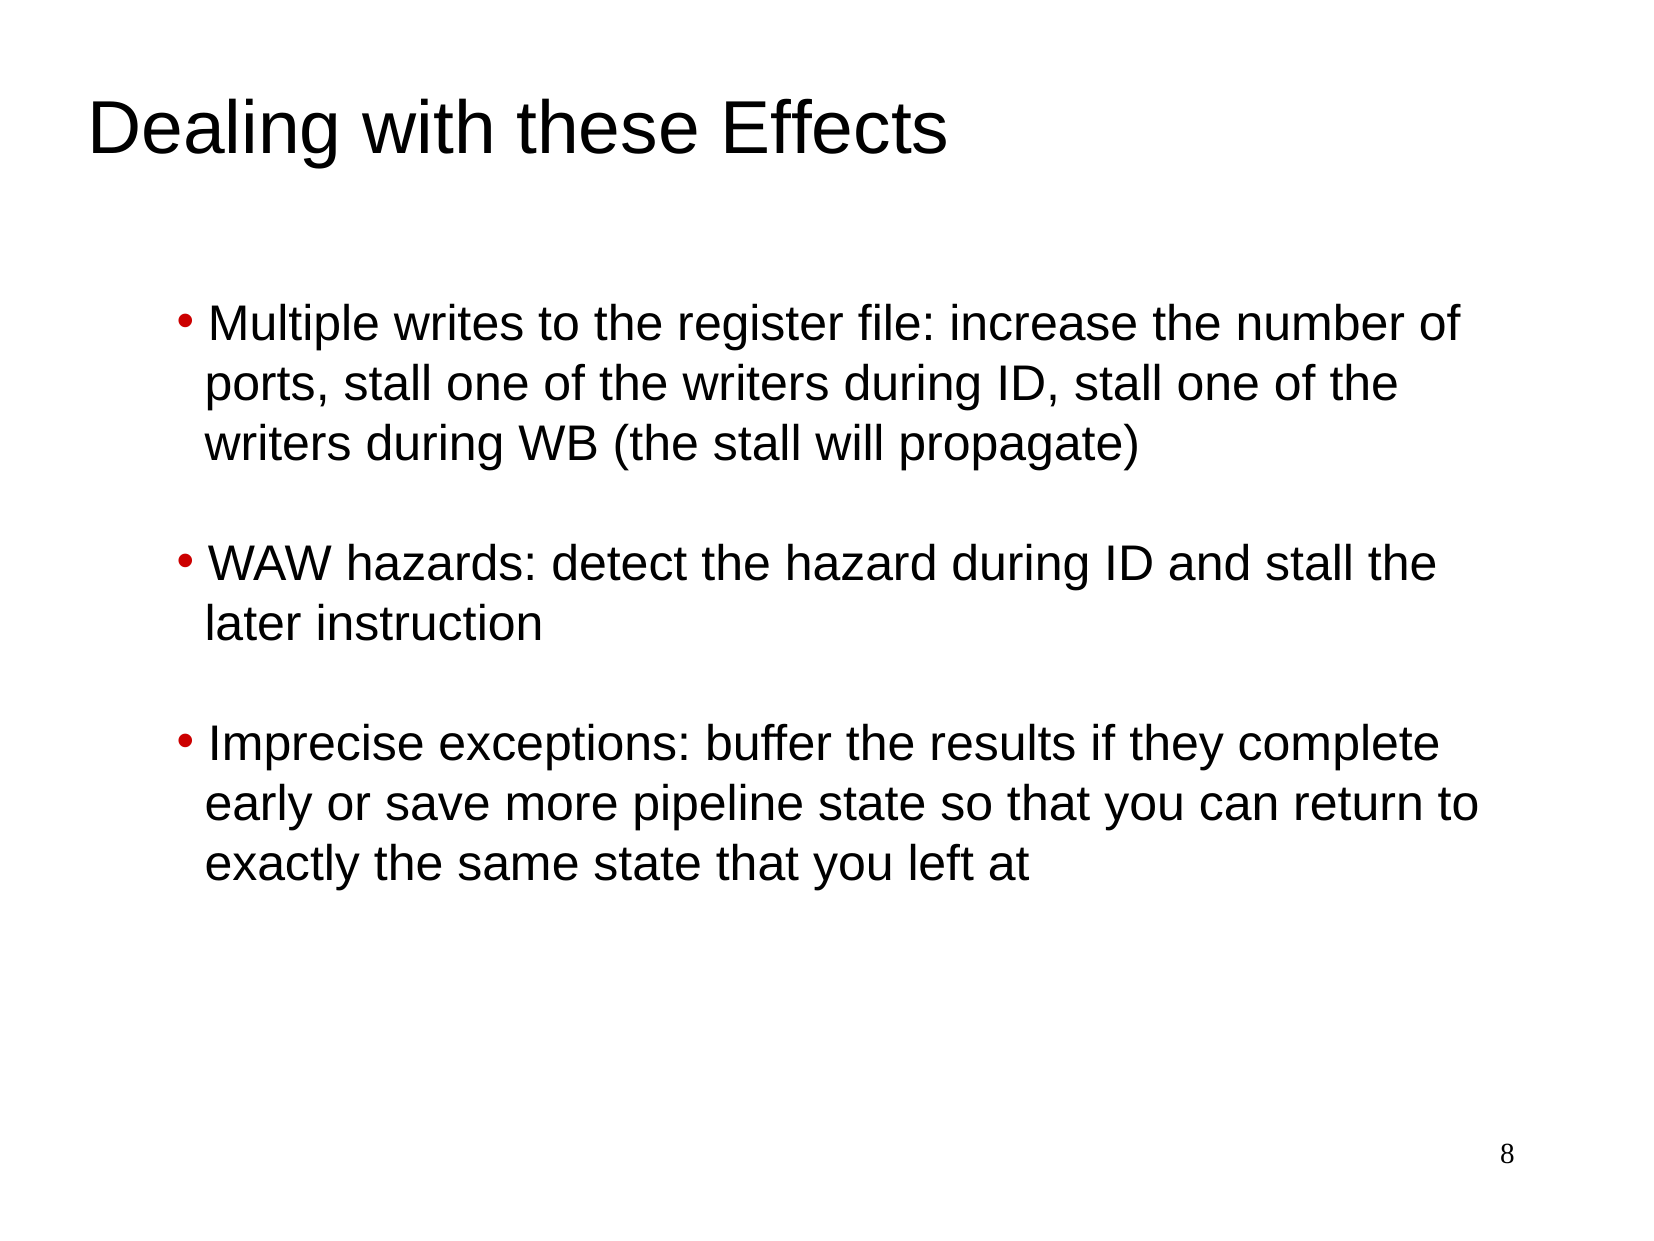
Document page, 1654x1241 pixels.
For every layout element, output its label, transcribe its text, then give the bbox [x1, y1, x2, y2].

text_box Dealing with these Effects [72, 71, 966, 177]
text_box <number> [1184, 1129, 1530, 1213]
text_box Multiple writes to the register file: increase the number of ports, stall one of the writers during ID, stall one of the writers during WB (the stall will propagate) WAW hazards: detect the hazard during ID and stall the later instruction Imprecise exceptions: buffer the results if they complete early or save more pipeline state so that you can return to exactly the same state that you left at [161, 282, 1496, 899]
